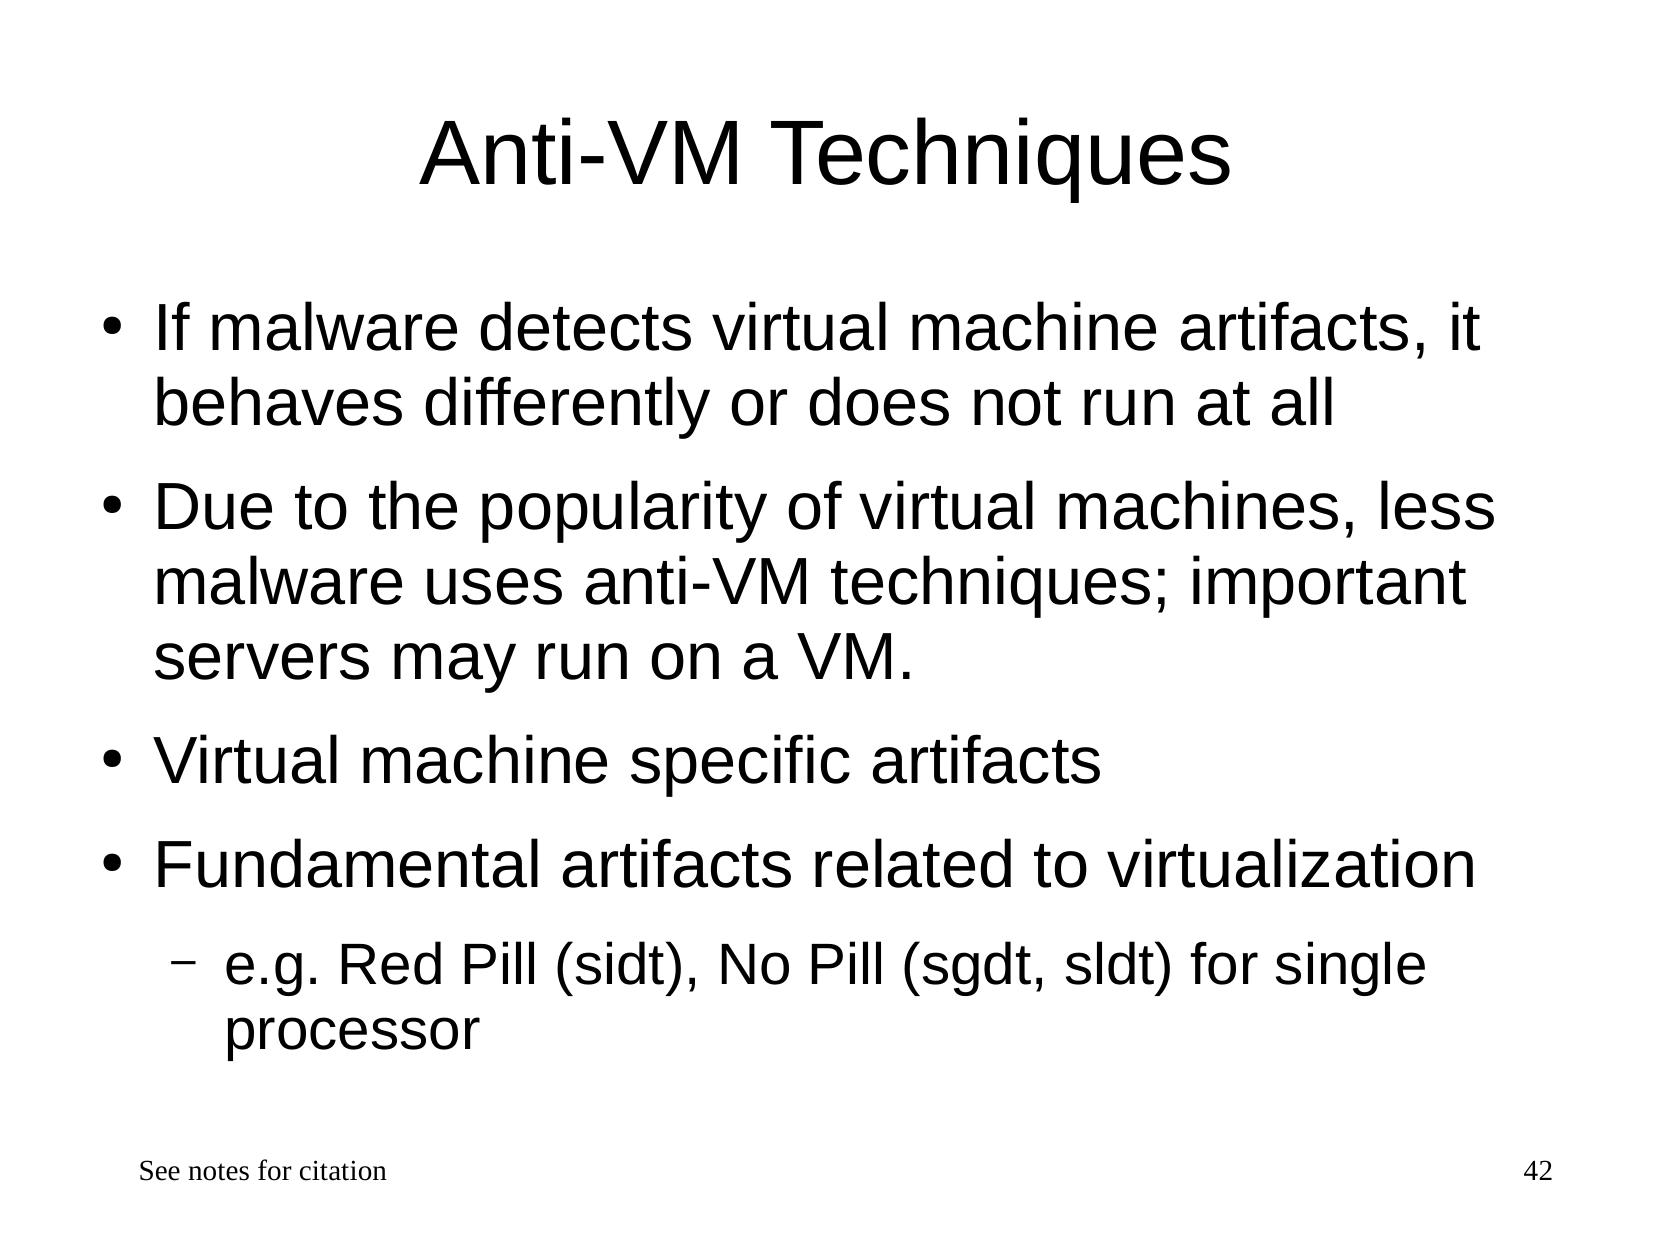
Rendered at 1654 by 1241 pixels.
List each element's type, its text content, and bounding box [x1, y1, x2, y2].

list If malware detects virtual machine artifacts, it behaves differently or does not run at all Due to the popularity of virtual machines, less malware uses anti-VM techniques; important servers may run on a VM. Virtual machine specific artifacts Fundamental artifacts related to virtualization e.g. Red Pill (sidt), No Pill (sgdt, sldt) for single processor [82, 290, 1576, 1141]
title Anti-VM Techniques [82, 49, 1571, 257]
